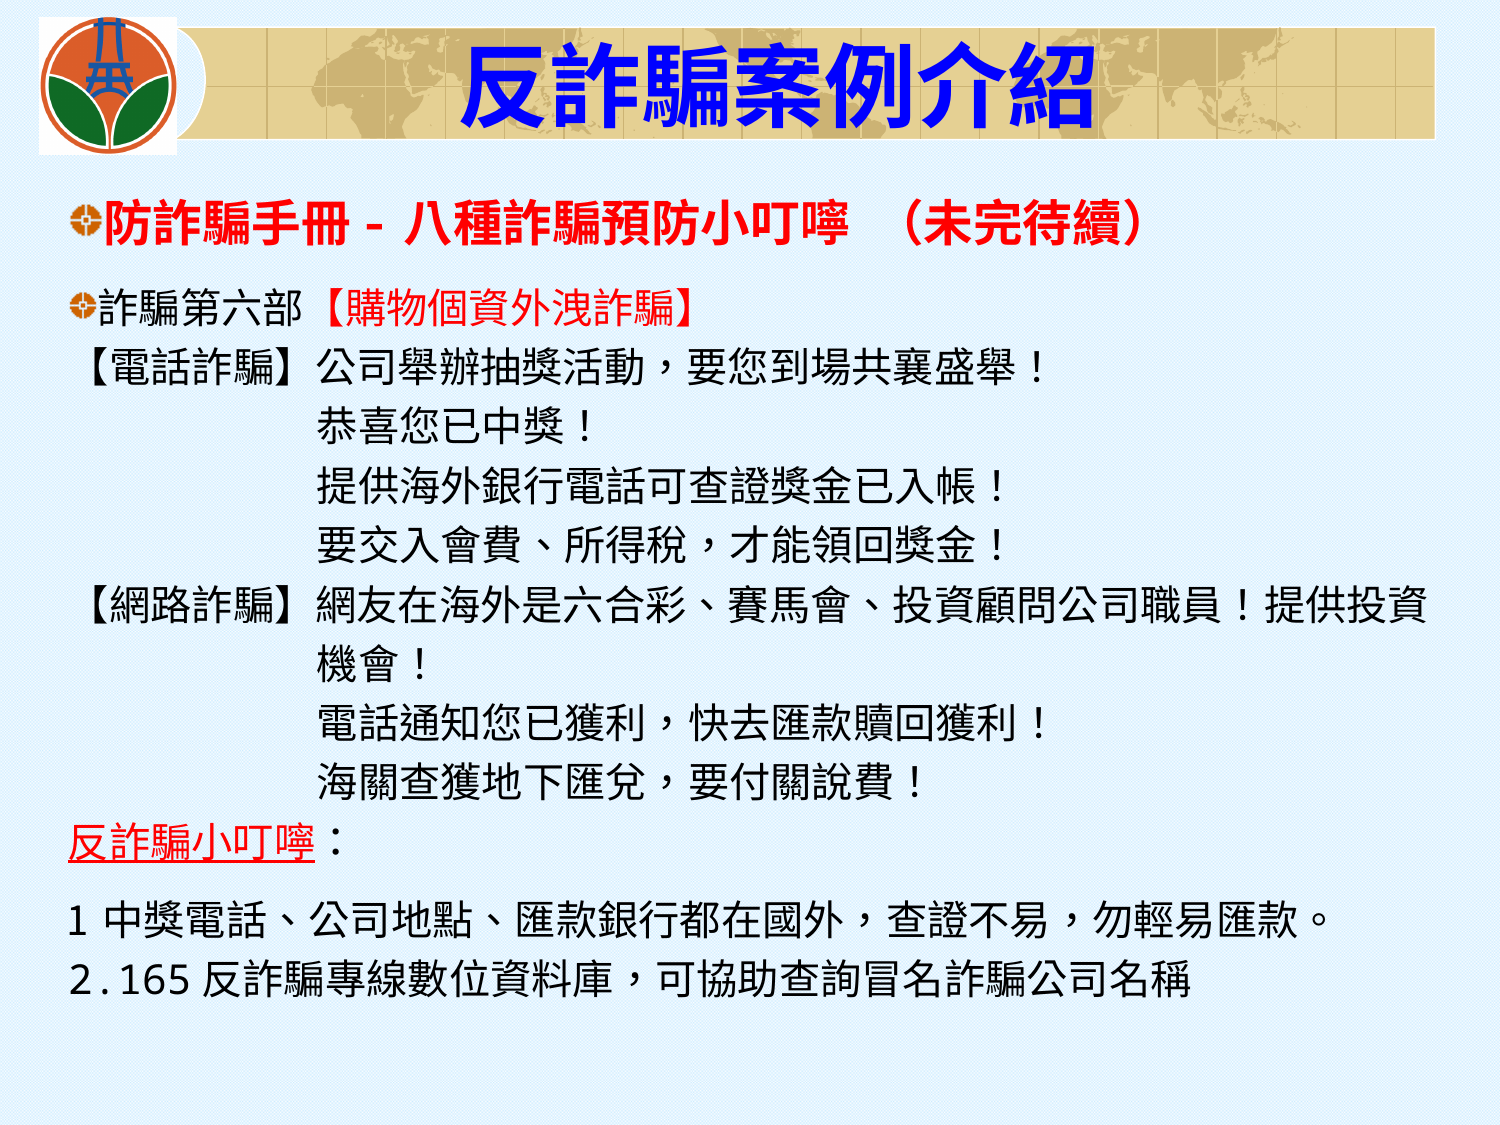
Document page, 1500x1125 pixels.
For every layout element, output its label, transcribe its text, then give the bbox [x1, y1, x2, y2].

list 防詐騙手冊-八種詐騙預防小叮嚀 （未完待續） 詐騙第六部【購物個資外洩詐騙】 【電話詐騙】公司舉辦抽獎活動，要您到場共襄盛舉！ 恭喜您已中獎！ 提供海外銀行電話可查證獎金已入帳！ 要交入會費、所得稅，才能領回獎金！ 【網路詐騙】網友在海外是六合彩、賽馬會、投資顧問公司職員！提供投資 機會！ 電話通知您已獲利，快去匯款贖回獲利！ 海關查獲地下匯兌，要付關說費！ 反詐騙小叮嚀： 1中獎電話、公司地點、匯款銀行都在國外，查證不易，勿輕易匯款。 2.165反詐騙專線數位資料庫，可協助查詢冒名詐騙公司名稱 [53, 172, 1459, 1083]
text_box 反詐騙案例介紹 [442, 19, 1117, 149]
picture [0, 0, 1500, 1125]
